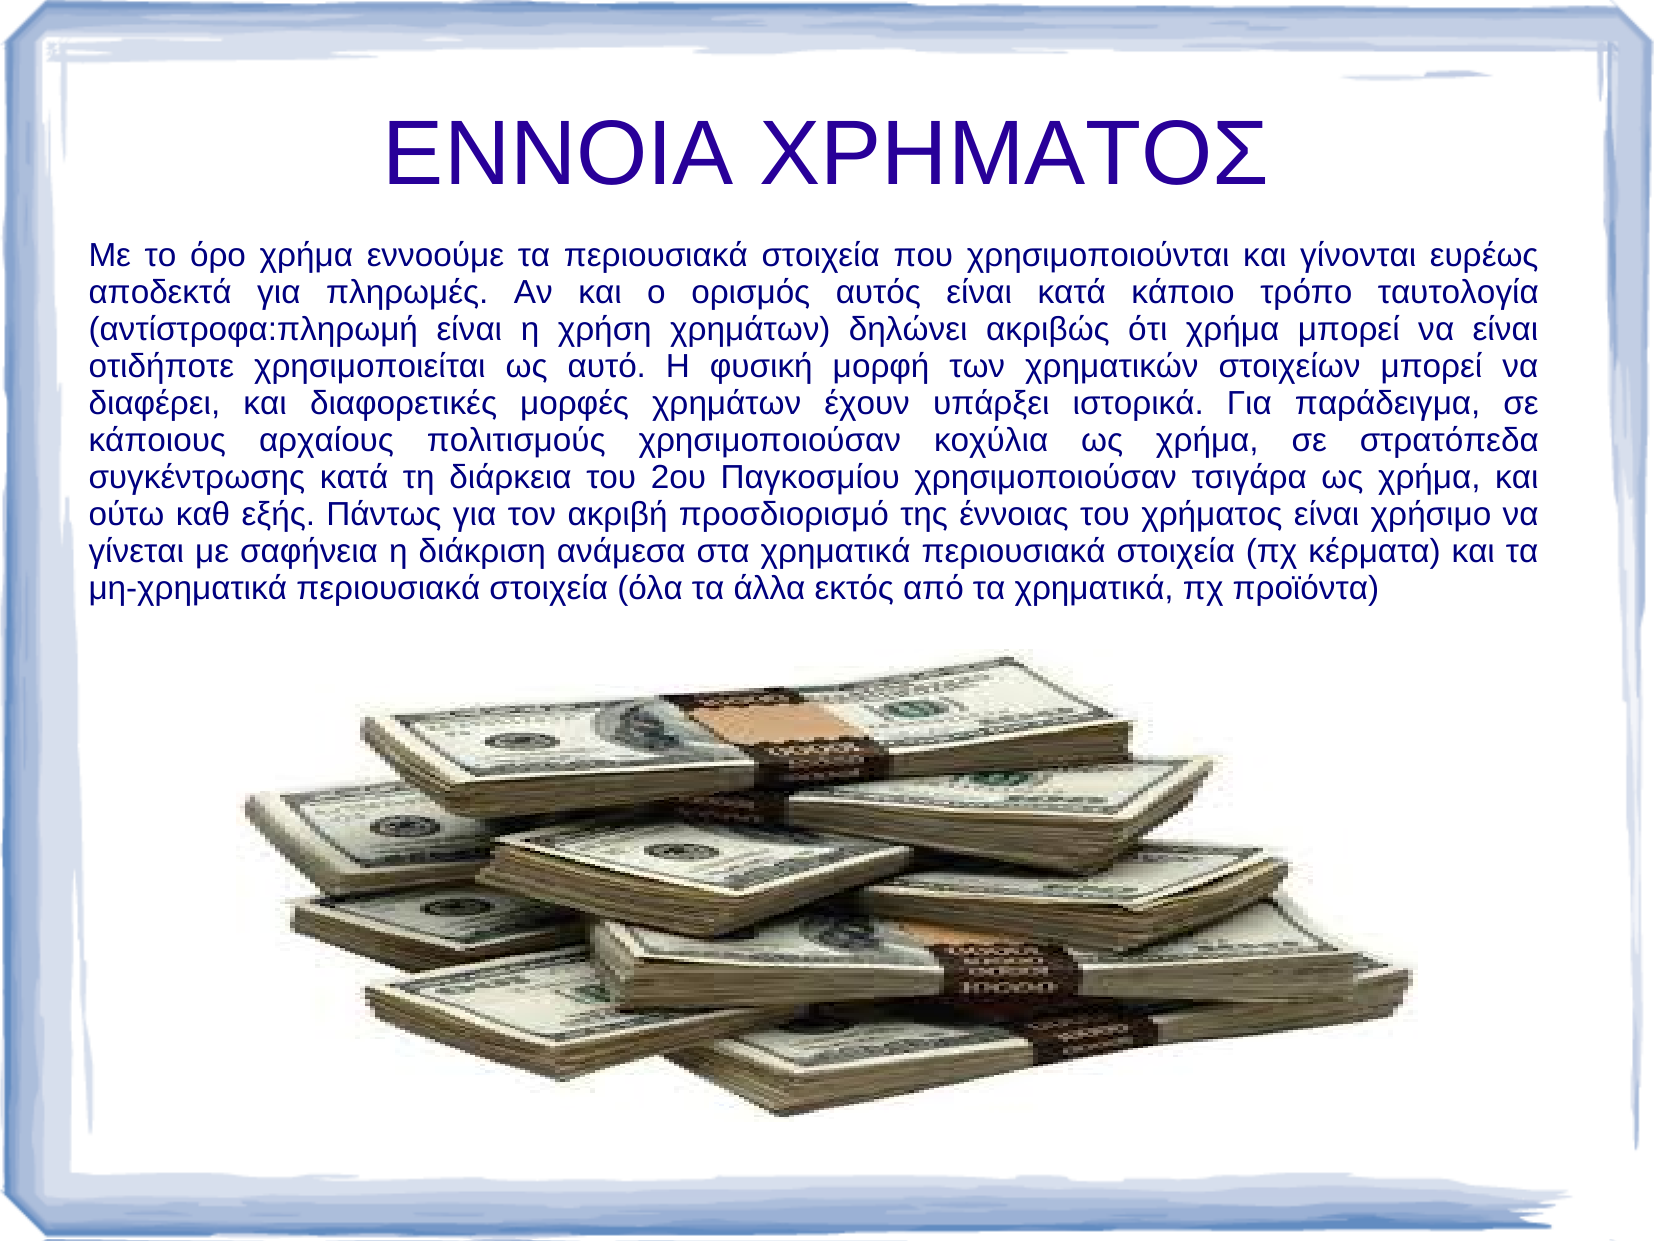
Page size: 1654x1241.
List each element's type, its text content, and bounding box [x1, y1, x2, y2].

picture [0, 0, 1654, 1241]
list Με το όρο χρήμα εννοούμε τα περιουσιακά στοιχεία που χρησιμοποιούνται και γίνονται ευρέως αποδεκτά για πληρωμές. Αν και ο ορισμός αυτός είναι κατά κάποιο τρόπο ταυτολογία (αντίστροφα:πληρωμή είναι η χρήση χρημάτων) δηλώνει ακριβώς ότι χρήμα μπορεί να είναι οτιδήποτε χρησιμοποιείται ως αυτό. Η φυσική μορφή των χρηματικών στοιχείων μπορεί να διαφέρει, και διαφορετικές μορφές χρημάτων έχουν υπάρξει ιστορικά. Για παράδειγμα, σε κάποιους αρχαίους πολιτισμούς χρησιμοποιούσαν κοχύλια ως χρήμα, σε στρατόπεδα συγκέντρωσης κατά τη διάρκεια του 2ου Παγκοσμίου χρησιμοποιούσαν τσιγάρα ως χρήμα, και ούτω καθ εξής. Πάντως για τον ακριβή προσδιορισμό της έννοιας του χρήματος είναι χρήσιμο να γίνεται με σαφήνεια η διάκριση ανάμεσα στα χρηματικά περιουσιακά στοιχεία (πχ κέρματα) και τα μη-χρηματικά περιουσιακά στοιχεία (όλα τα άλλα εκτός από τα χρηματικά, πχ προϊόντα) [88, 236, 1542, 650]
title ΕΝΝΟΙΑ ΧΡΗΜΑΤΟΣ [82, 49, 1571, 257]
